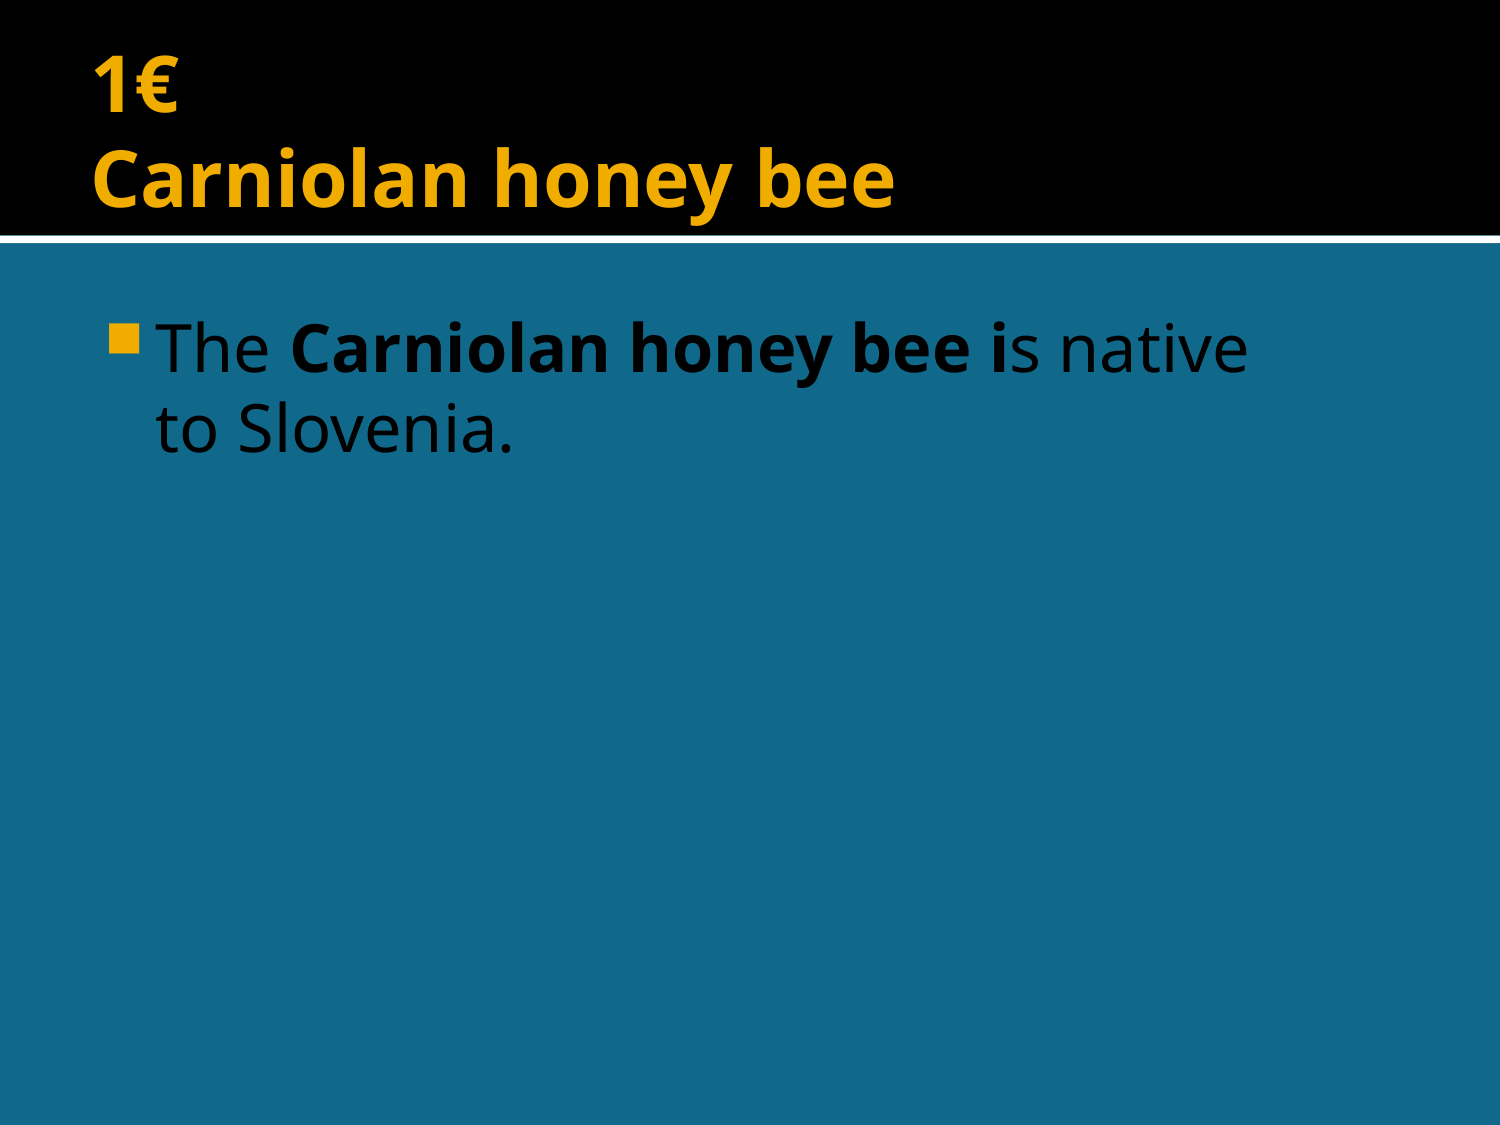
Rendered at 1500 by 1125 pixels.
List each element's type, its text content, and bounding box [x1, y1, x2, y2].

list The Carniolan honey bee is native to Slovenia. [75, 291, 1425, 1050]
title 1€ Carniolan honey bee [75, 25, 1425, 231]
